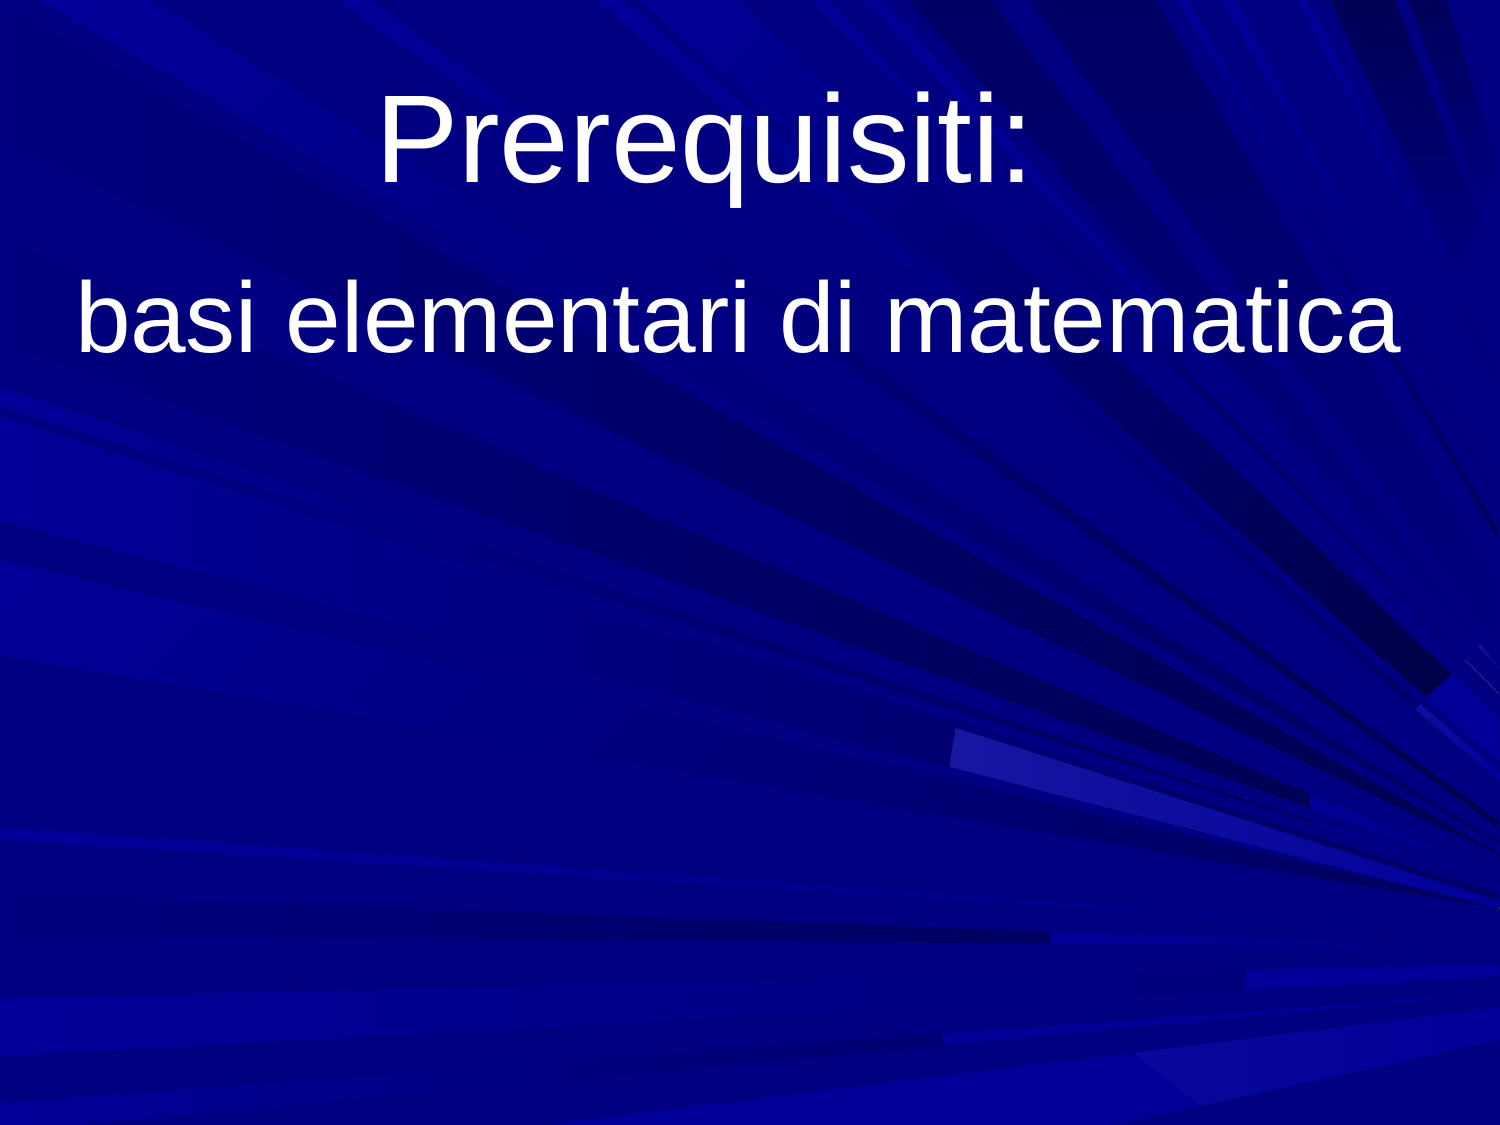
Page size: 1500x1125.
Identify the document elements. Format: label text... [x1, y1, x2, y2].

title Prerequisiti: [75, 21, 1426, 258]
list basi elementari di matematica [75, 262, 1426, 915]
